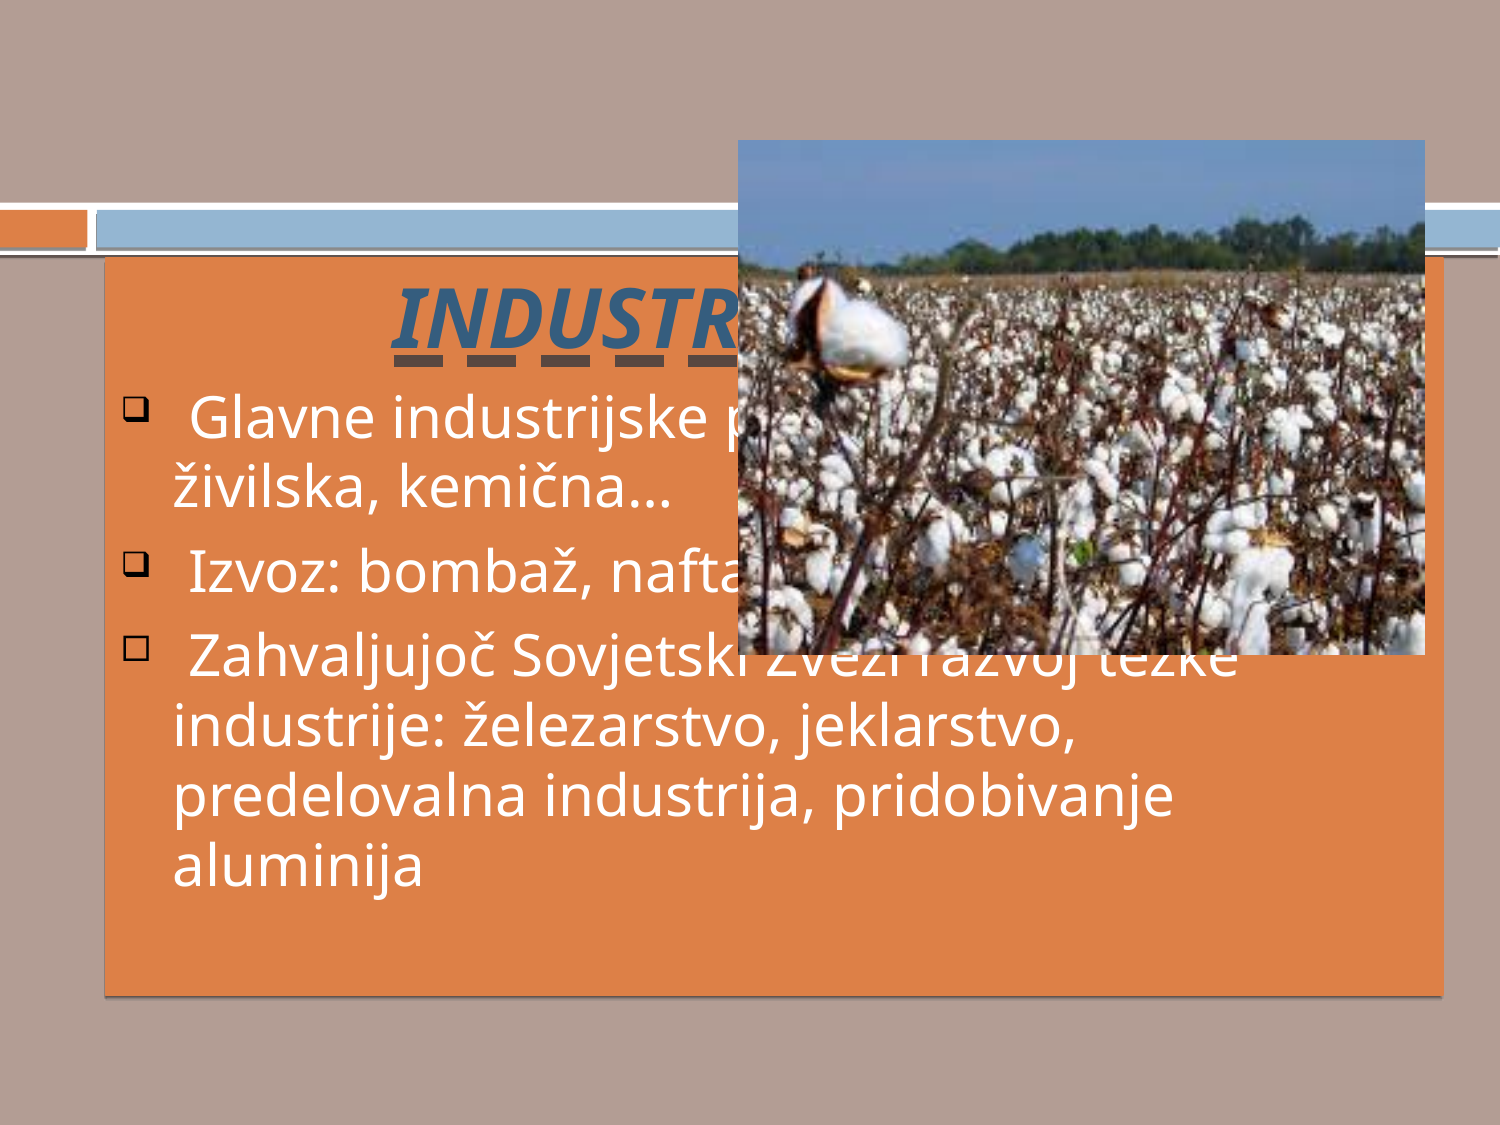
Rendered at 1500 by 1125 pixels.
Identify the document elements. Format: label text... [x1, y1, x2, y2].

list INDUSTRIJA Glavne industrijske panoge: tekstilna, živilska, kemična… Izvoz: bombaž, nafta, naftni derivati, tekstil Zahvaljujoč Sovjetski Zvezi razvoj težke industrije: železarstvo, jeklarstvo, predelovalna industrija, pridobivanje aluminija [105, 257, 1443, 996]
picture [738, 140, 1425, 655]
